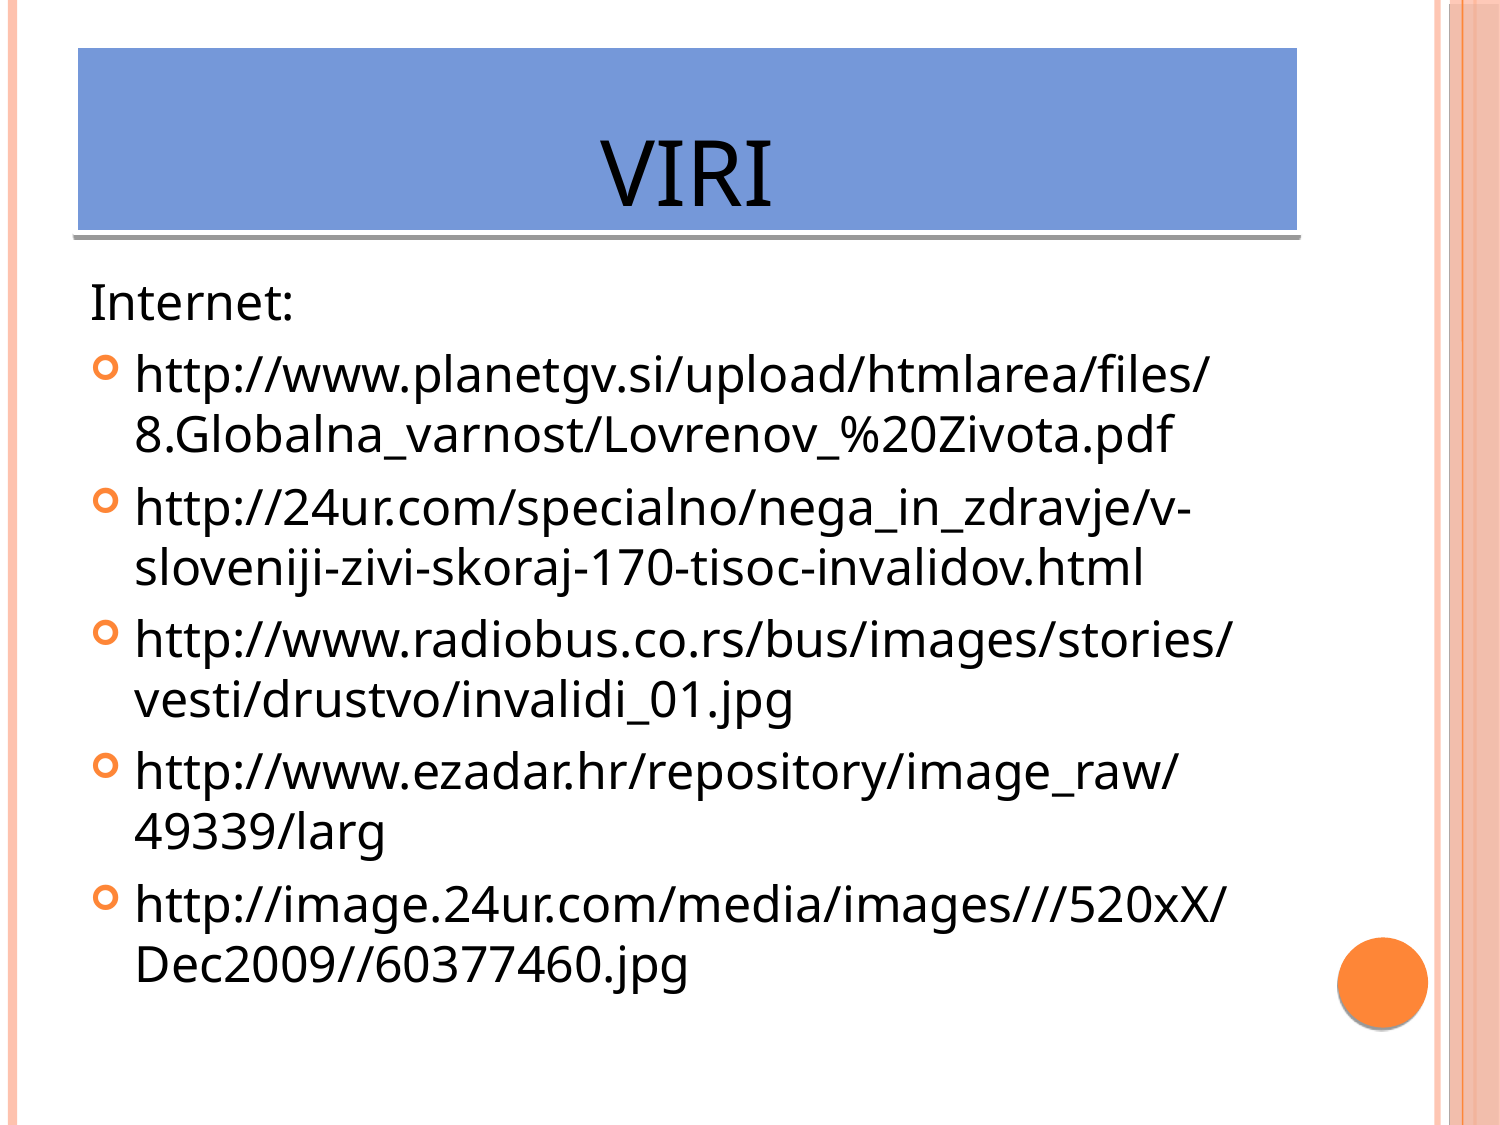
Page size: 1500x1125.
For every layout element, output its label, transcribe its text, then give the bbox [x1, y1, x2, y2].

title viri [75, 45, 1300, 233]
list Internet: http://www.planetgv.si/upload/htmlarea/files/8.Globalna_varnost/Lovrenov_%20Zivota.pdf http://24ur.com/specialno/nega_in_zdravje/v-sloveniji-zivi-skoraj-170-tisoc-invalidov.html http://www.radiobus.co.rs/bus/images/stories/vesti/drustvo/invalidi_01.jpg http://www.ezadar.hr/repository/image_raw/49339/larg http://image.24ur.com/media/images///520xX/Dec2009//60377460.jpg [75, 262, 1300, 1062]
